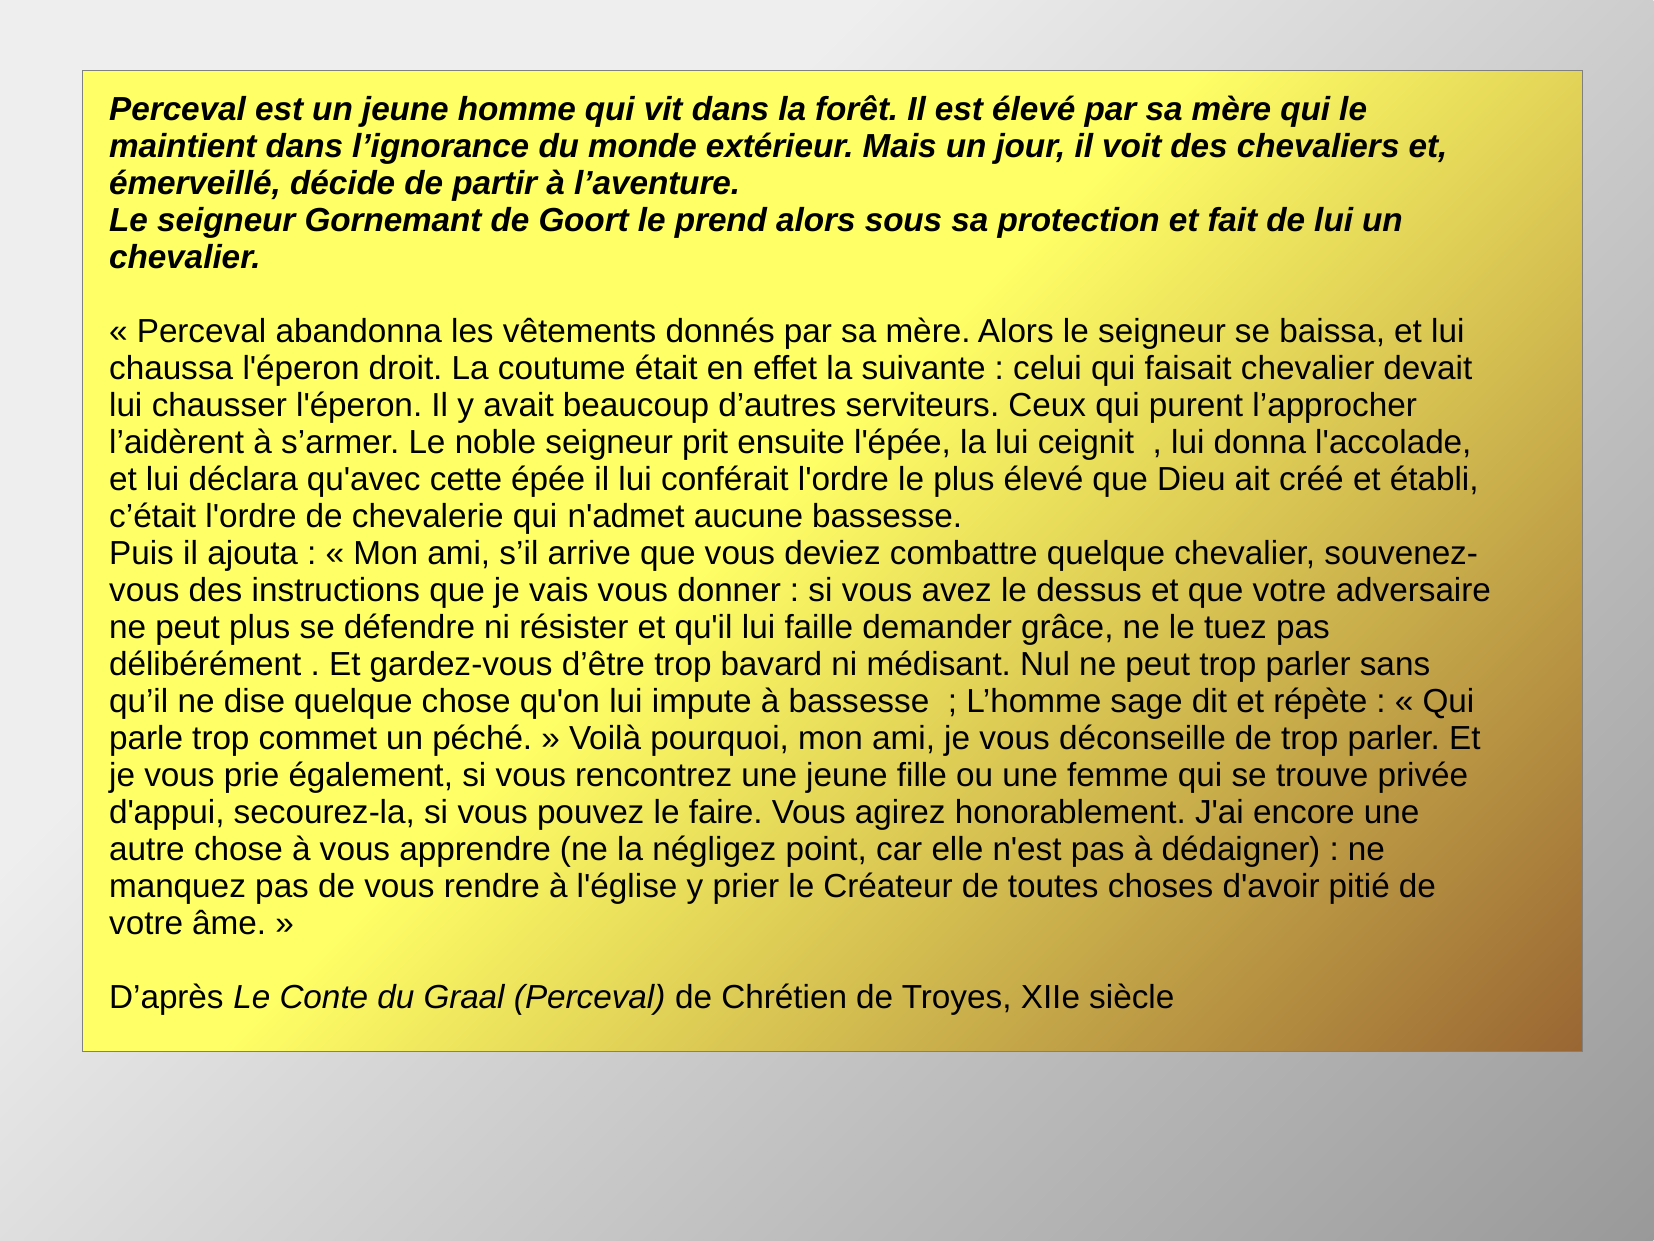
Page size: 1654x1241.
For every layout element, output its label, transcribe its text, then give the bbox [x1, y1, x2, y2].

text_box [82, 70, 1583, 1052]
text_box Perceval est un jeune homme qui vit dans la forêt. Il est élevé par sa mère qui le maintient dans l’ignorance du monde extérieur. Mais un jour, il voit des chevaliers et, émerveillé, décide de partir à l’aventure. Le seigneur Gornemant de Goort le prend alors sous sa protection et fait de lui un chevalier. « Perceval abandonna les vêtements donnés par sa mère. Alors le seigneur se baissa, et lui chaussa l'éperon droit. La coutume était en effet la suivante : celui qui faisait chevalier devait lui chausser l'éperon. Il y avait beaucoup d’autres serviteurs. Ceux qui purent l’approcher l’aidèrent à s’armer. Le noble seigneur prit ensuite l'épée, la lui ceignit , lui donna l'accolade, et lui déclara qu'avec cette épée il lui conférait l'ordre le plus élevé que Dieu ait créé et établi, c’était l'ordre de chevalerie qui n'admet aucune bassesse. Puis il ajouta : « Mon ami, s’il arrive que vous deviez combattre quelque chevalier, souvenez-vous des instructions que je vais vous donner : si vous avez le dessus et que votre adversaire ne peut plus se défendre ni résister et qu'il lui faille demander grâce, ne le tuez pas délibérément . Et gardez-vous d’être trop bavard ni médisant. Nul ne peut trop parler sans qu’il ne dise quelque chose qu'on lui impute à bassesse ; L’homme sage dit et répète : « Qui parle trop commet un péché. » Voilà pourquoi, mon ami, je vous déconseille de trop parler. Et je vous prie également, si vous rencontrez une jeune fille ou une femme qui se trouve privée d'appui, secourez-la, si vous pouvez le faire. Vous agirez honorablement. J'ai encore une autre chose à vous apprendre (ne la négligez point, car elle n'est pas à dédaigner) : ne manquez pas de vous rendre à l'église y prier le Créateur de toutes choses d'avoir pitié de votre âme. » D’après Le Conte du Graal (Perceval) de Chrétien de Troyes, XIIe siècle [94, 82, 1512, 1077]
